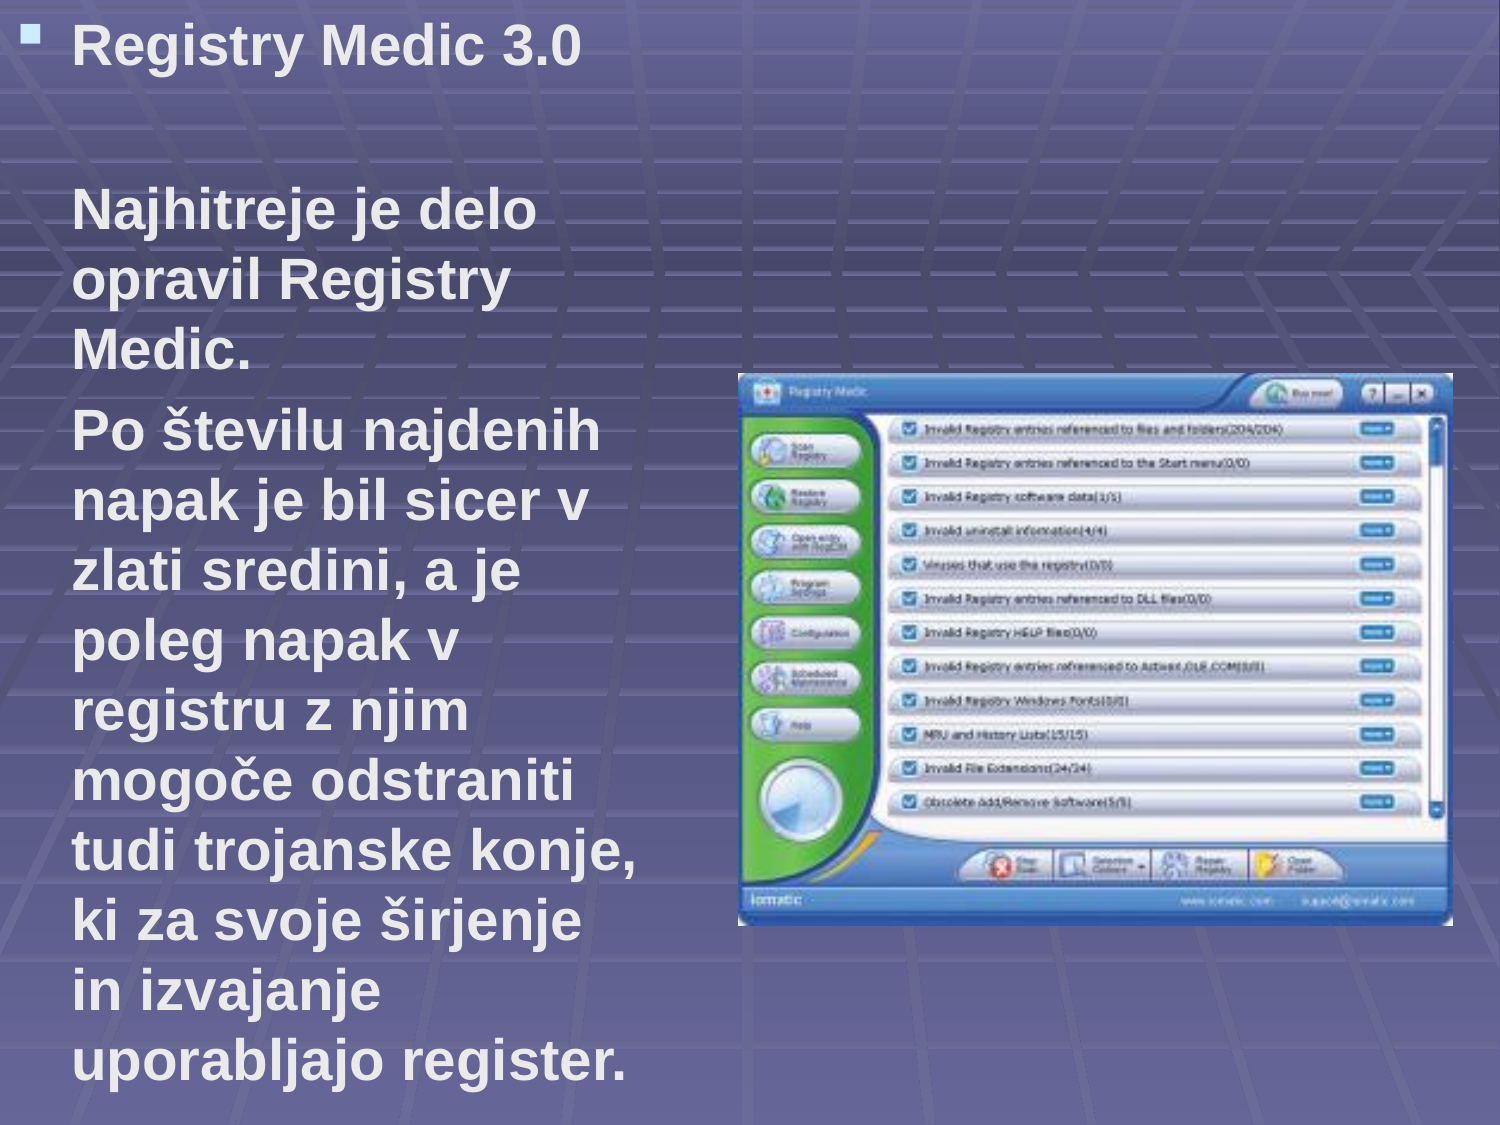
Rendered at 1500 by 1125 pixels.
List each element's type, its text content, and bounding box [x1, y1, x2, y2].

picture [738, 373, 1453, 926]
list Registry Medic 3.0 Najhitreje je delo opravil Registry Medic. Po številu najdenih napak je bil sicer v zlati sredini, a je poleg napak v registru z njim mogoče odstraniti tudi trojanske konje, ki za svoje širjenje in izvajanje uporabljajo register. [0, 0, 656, 1125]
